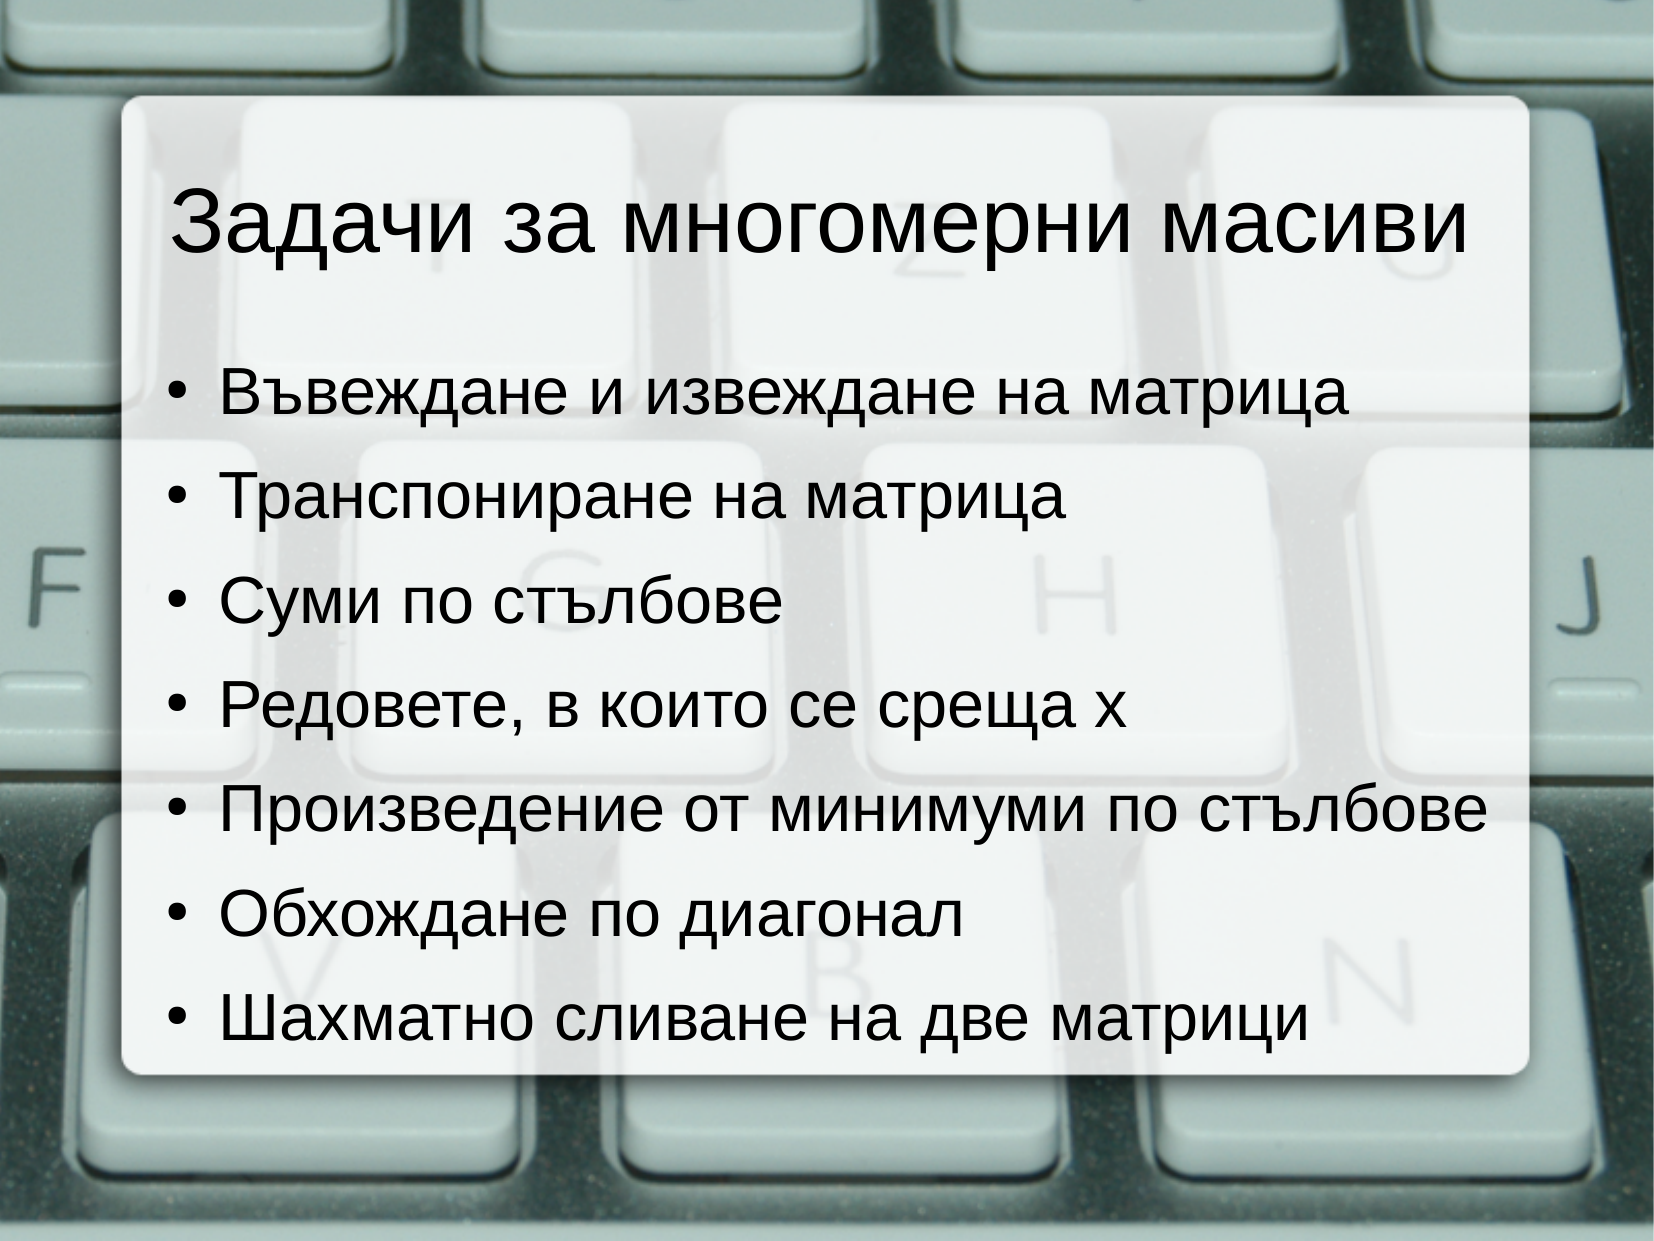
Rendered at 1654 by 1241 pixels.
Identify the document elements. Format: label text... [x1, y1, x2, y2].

list Въвеждане и извеждане на матрица Транспониране на матрица Суми по стълбове Редовете, в които се среща x Произведение от минимуми по стълбове Обхождане по диагонал Шахматно сливане на две матрици [147, 354, 1506, 1074]
title Задачи за многомерни масиви [135, 117, 1506, 325]
picture [0, 0, 1654, 1241]
